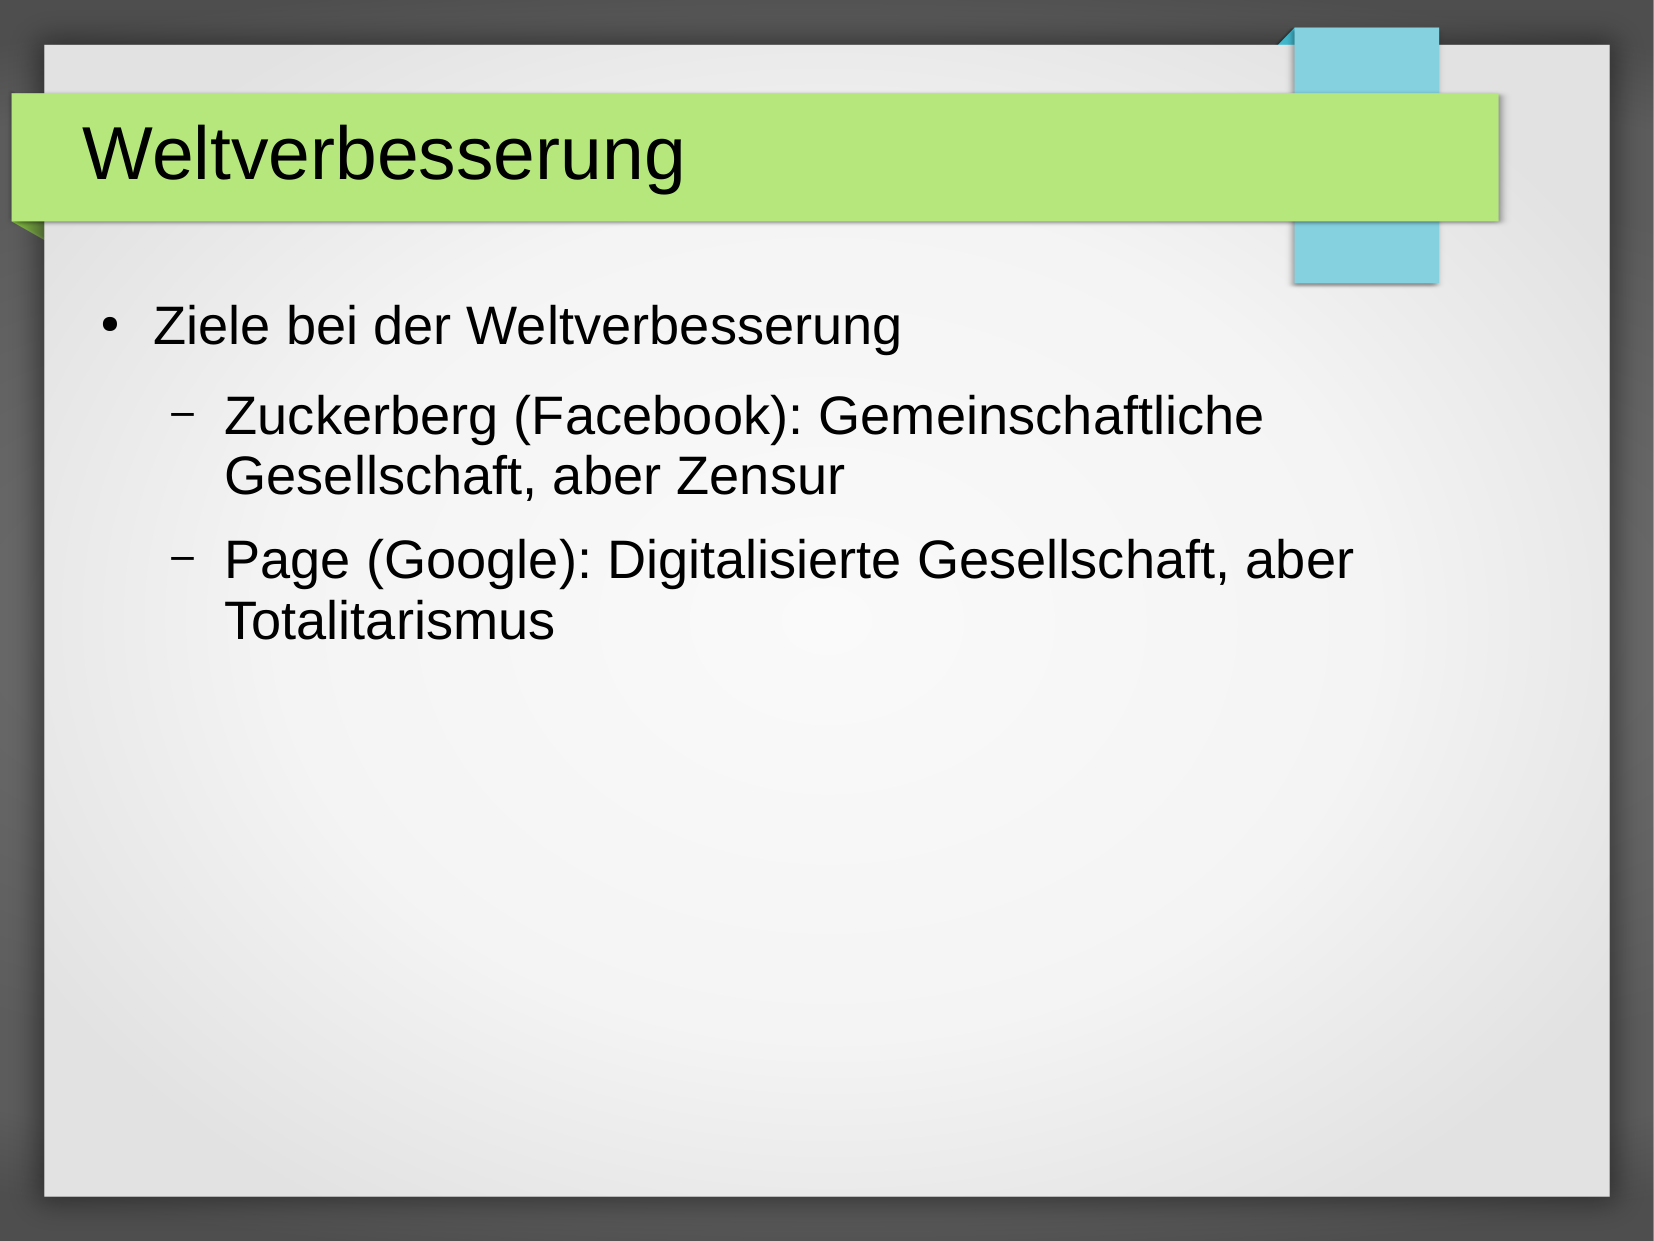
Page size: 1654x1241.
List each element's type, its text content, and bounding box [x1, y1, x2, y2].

list Ziele bei der Weltverbesserung Zuckerberg (Facebook): Gemeinschaftliche Gesellschaft, aber Zensur Page (Google): Digitalisierte Gesellschaft, aber Totalitarismus [82, 295, 1571, 1015]
picture [0, 0, 1654, 1241]
title Weltverbesserung [82, 94, 1264, 213]
